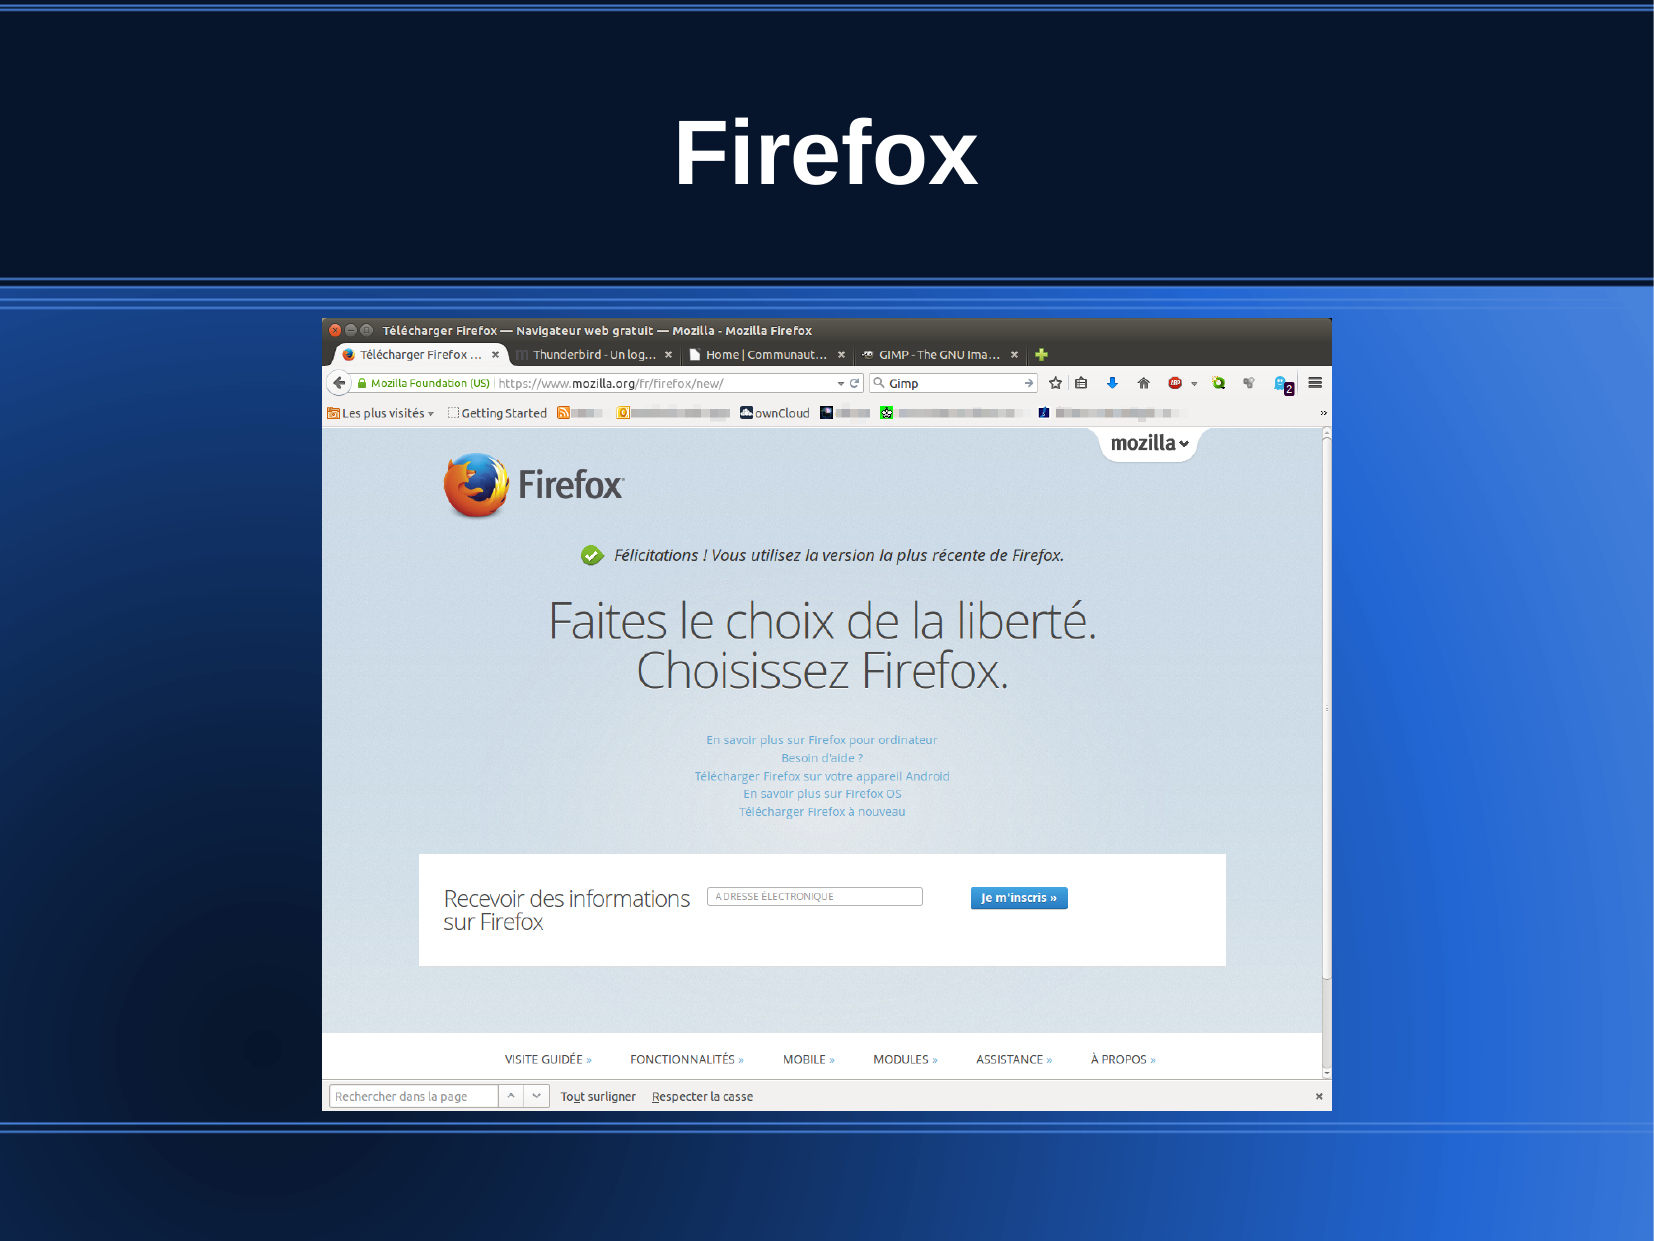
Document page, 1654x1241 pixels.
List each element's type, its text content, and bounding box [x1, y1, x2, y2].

picture [0, 0, 1654, 1241]
title Firefox [82, 49, 1571, 257]
